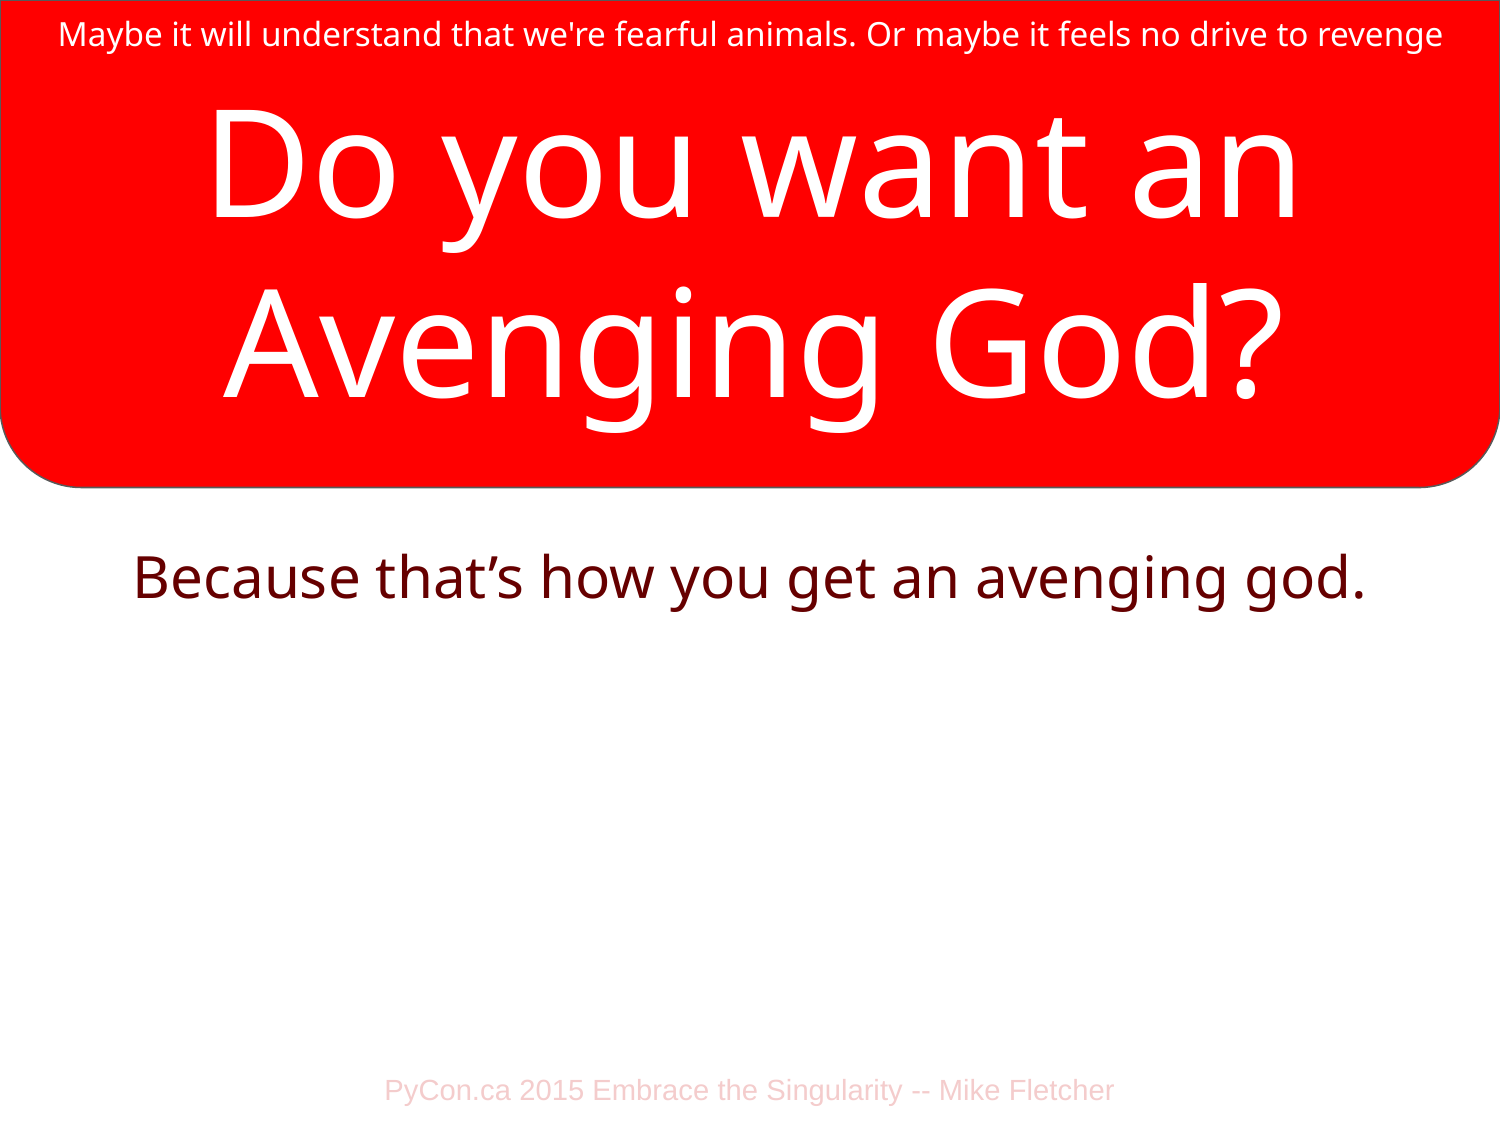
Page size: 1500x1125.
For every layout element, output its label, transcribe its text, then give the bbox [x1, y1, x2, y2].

title Do you want an Avenging God? [28, 65, 1480, 488]
subtitle Maybe it will understand that we're fearful animals. Or maybe it feels no drive to revenge [1, 0, 1500, 65]
subtitle Because that’s how you get an avenging god. [0, 525, 1500, 1107]
